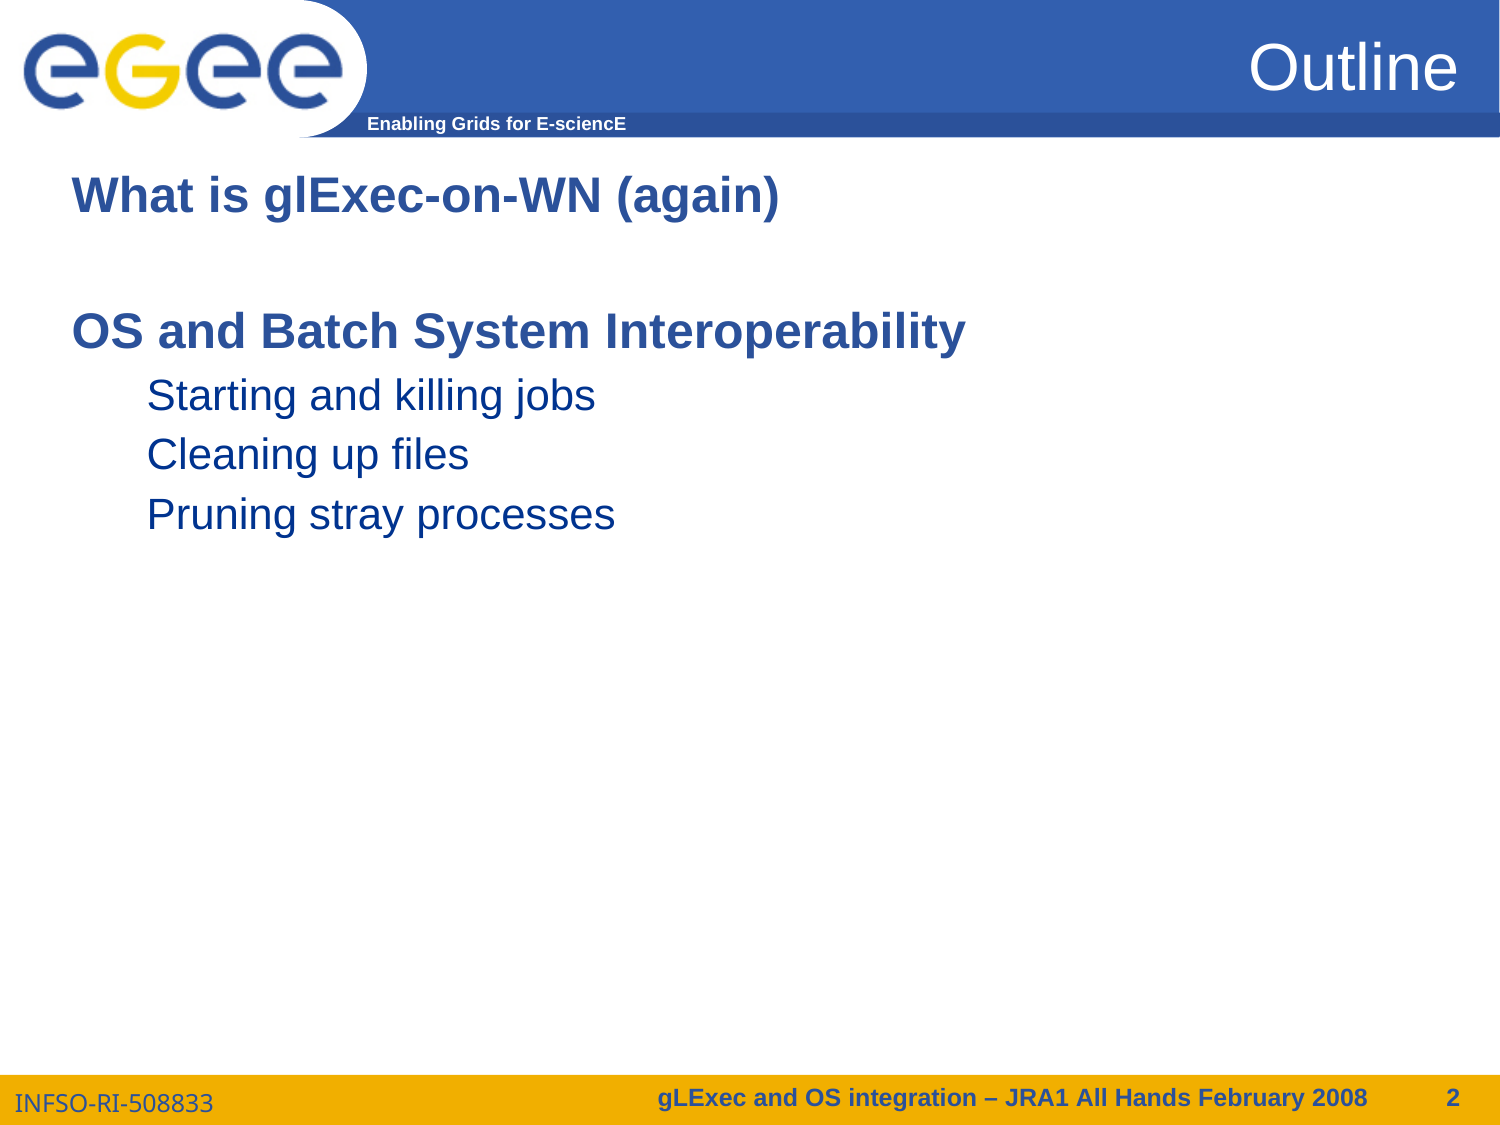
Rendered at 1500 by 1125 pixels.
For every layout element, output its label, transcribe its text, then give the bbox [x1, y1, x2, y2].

text_box gLExec and OS integration – JRA1 All Hands February 2008 [284, 1075, 1385, 1125]
title Outline [369, 10, 1475, 124]
text_box <number> [1397, 1076, 1476, 1125]
picture [18, 30, 349, 112]
list What is glExec-on-WN (again) OS and Batch System Interoperability Starting and killing jobs Cleaning up files Pruning stray processes [56, 159, 1466, 1051]
